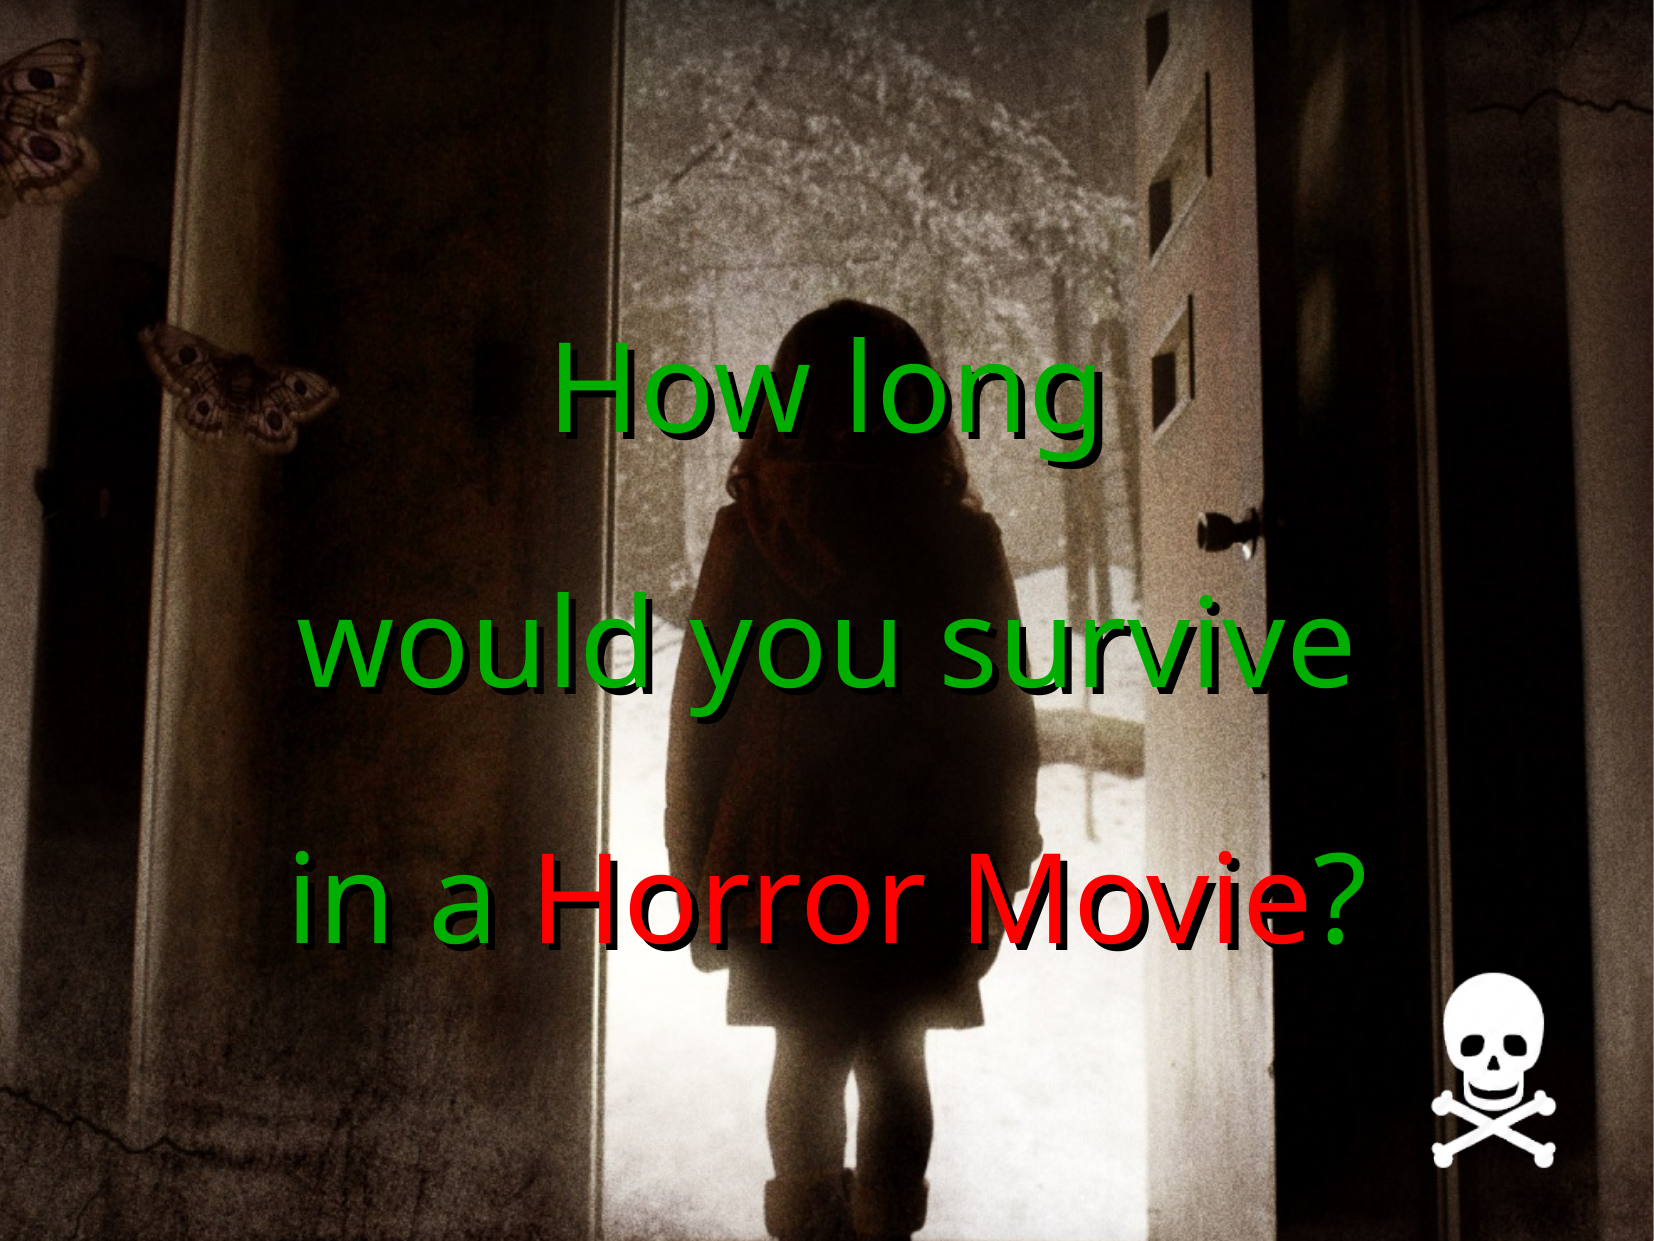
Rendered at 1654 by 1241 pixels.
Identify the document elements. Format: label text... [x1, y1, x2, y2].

picture [0, 0, 1654, 1241]
text_box How long would you survive in a Horror Movie? [23, 205, 1630, 805]
